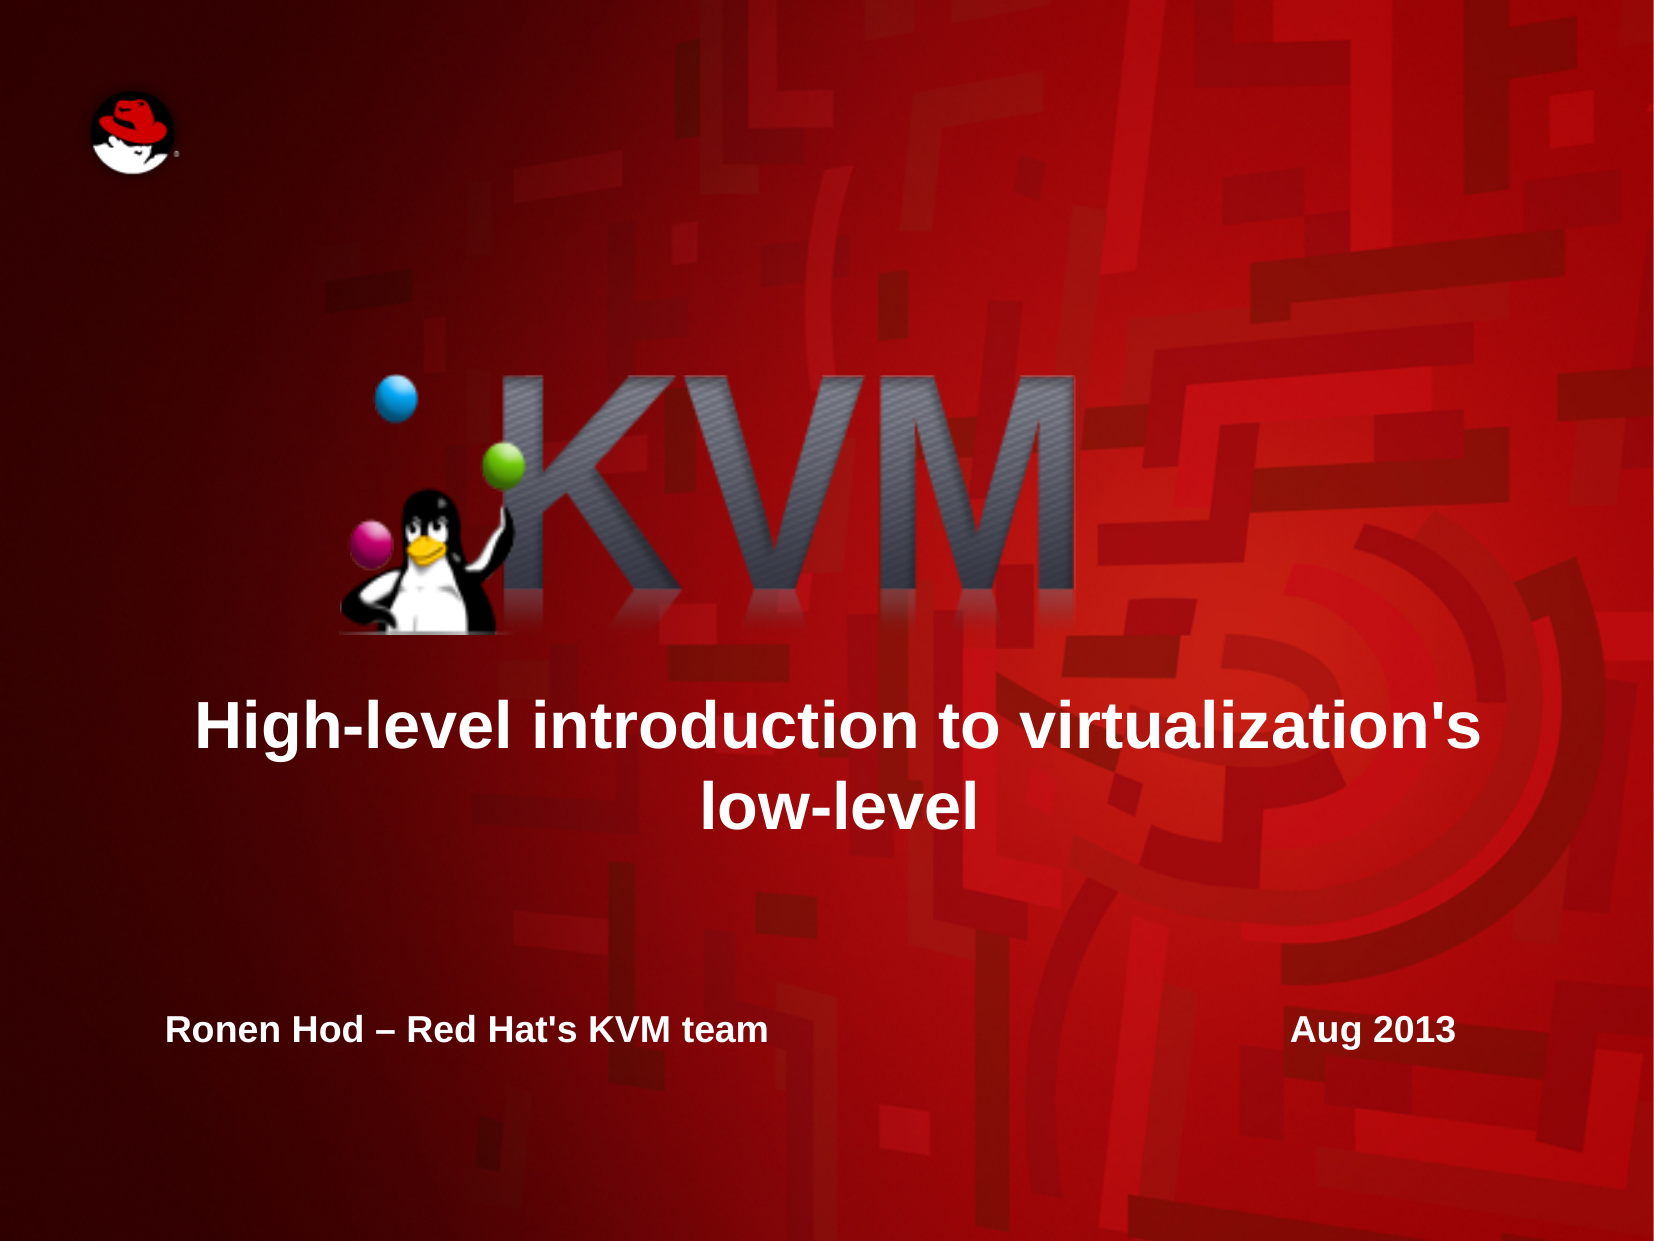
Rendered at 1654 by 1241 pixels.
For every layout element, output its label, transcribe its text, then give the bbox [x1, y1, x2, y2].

picture [0, 0, 1654, 1241]
text_box High-level introduction to virtualization's low-level Ronen Hod – Red Hat's KVM team Aug 2013 [150, 675, 1530, 965]
